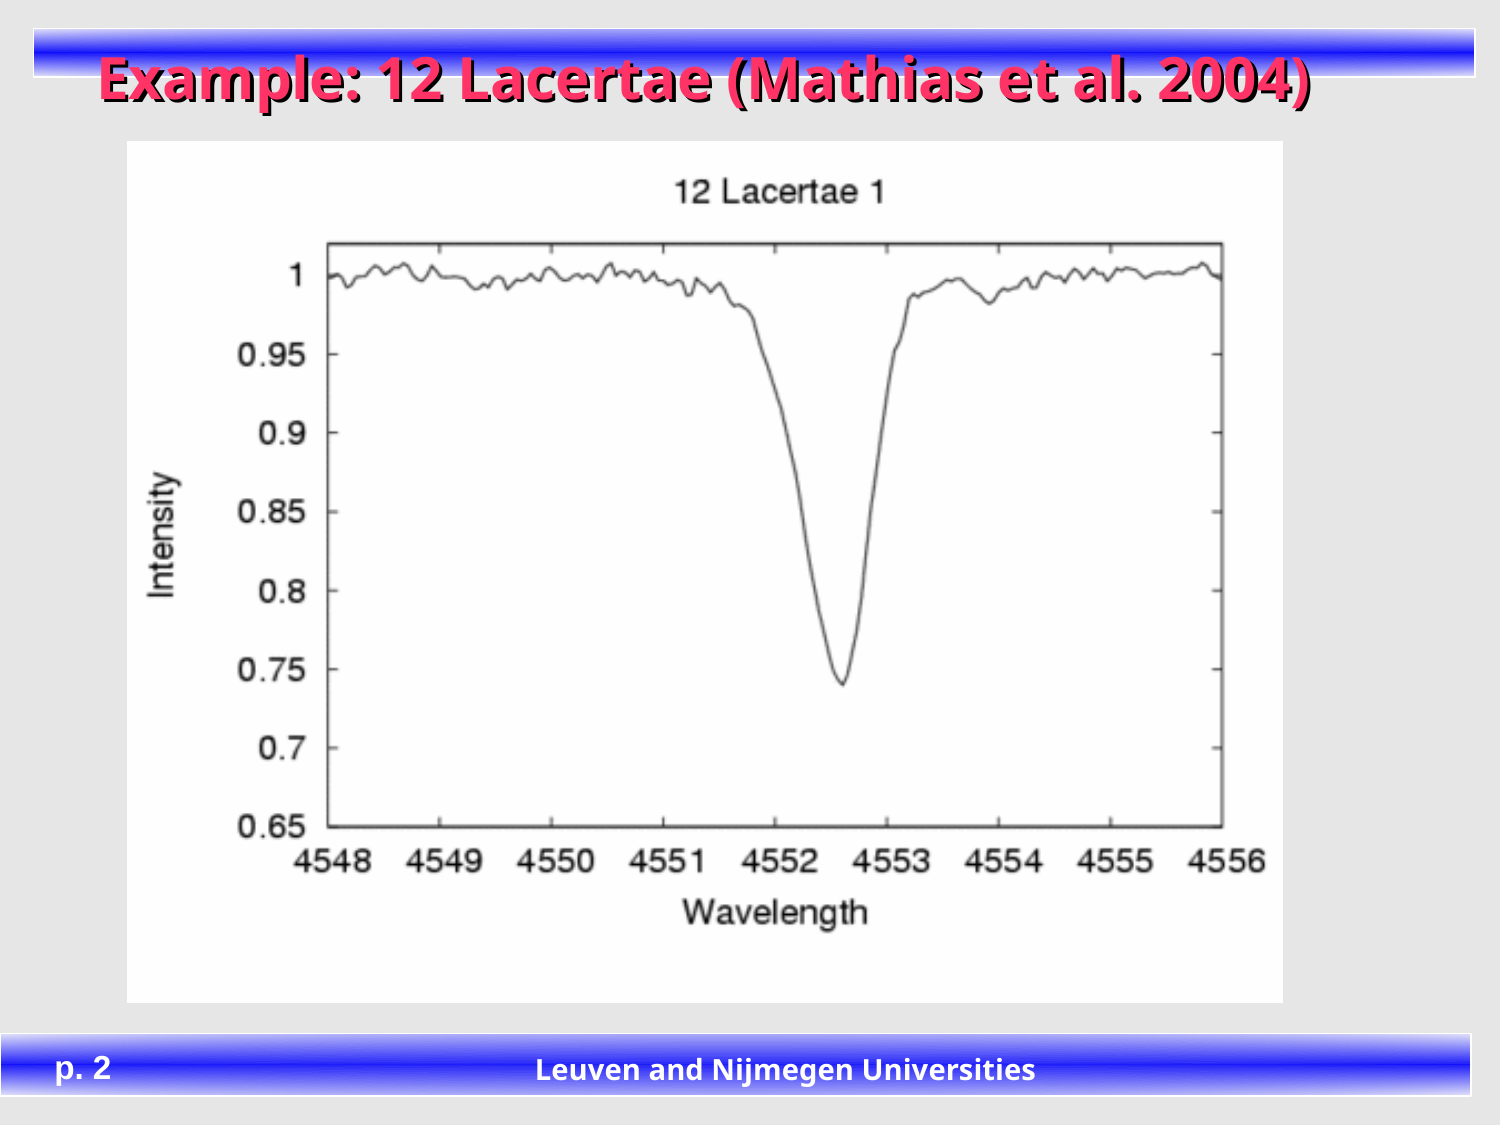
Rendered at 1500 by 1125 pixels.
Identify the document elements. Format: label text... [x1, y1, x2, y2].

title Moment method: Briquet & Aerts (2003) [107, 1055, 1470, 1059]
title Moment method: Briquet & Aerts (2003) [1034, 1070, 1470, 1074]
picture [127, 141, 1283, 1003]
title Example: 12 Lacertae (Mathias et al. 2004) [96, 18, 1500, 135]
